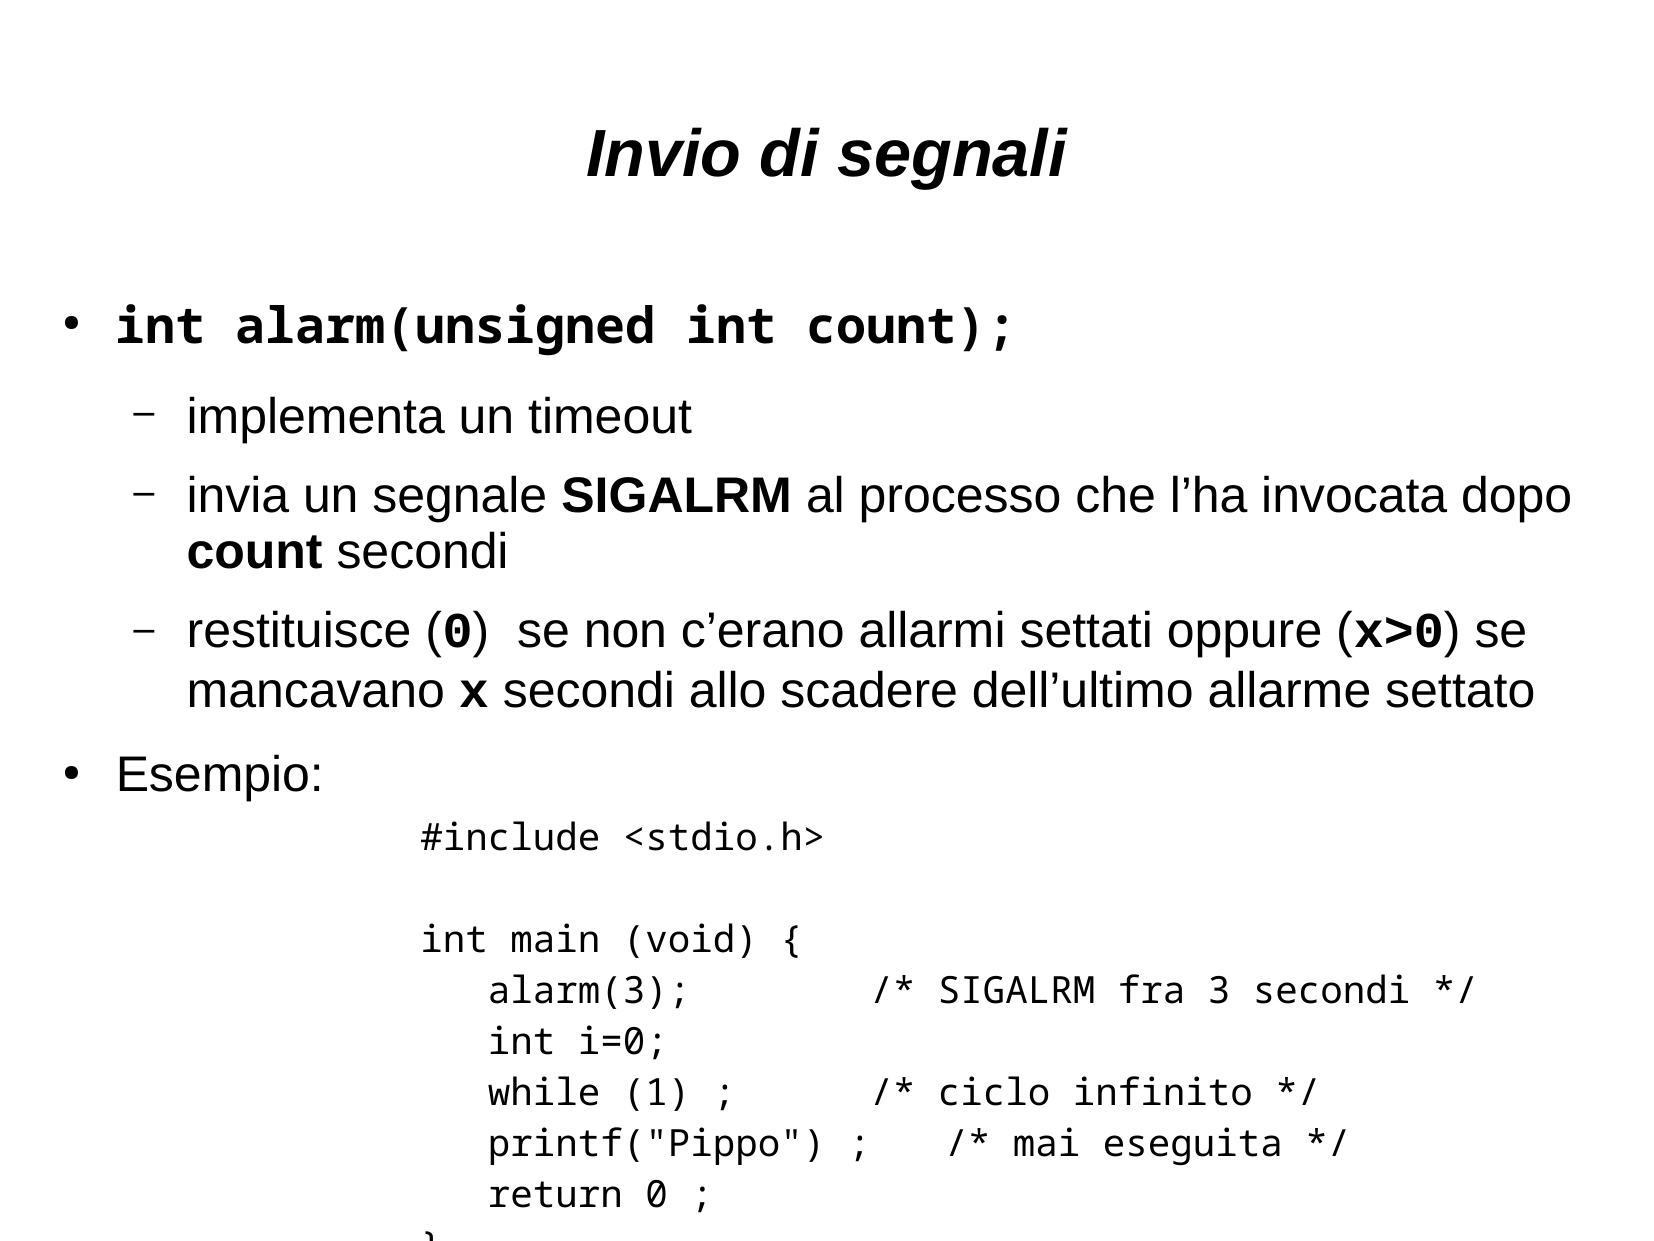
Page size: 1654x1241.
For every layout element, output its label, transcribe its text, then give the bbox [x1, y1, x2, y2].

list int alarm(unsigned int count); implementa un timeout invia un segnale SIGALRM al processo che l’ha invocata dopo count secondi restituisce (0) se non c’erano allarmi settati oppure (x>0) se mancavano x secondi allo scadere dell’ultimo allarme settato Esempio: [45, 290, 1621, 1171]
text_box #include <stdio.h> int main (void) { alarm(3); /* SIGALRM fra 3 secondi */ int i=0; while (1) ; /* ciclo infinito */ printf("Pippo") ; /* mai eseguita */ return 0 ; } [405, 803, 1654, 1210]
title Invio di segnali [82, 49, 1571, 257]
